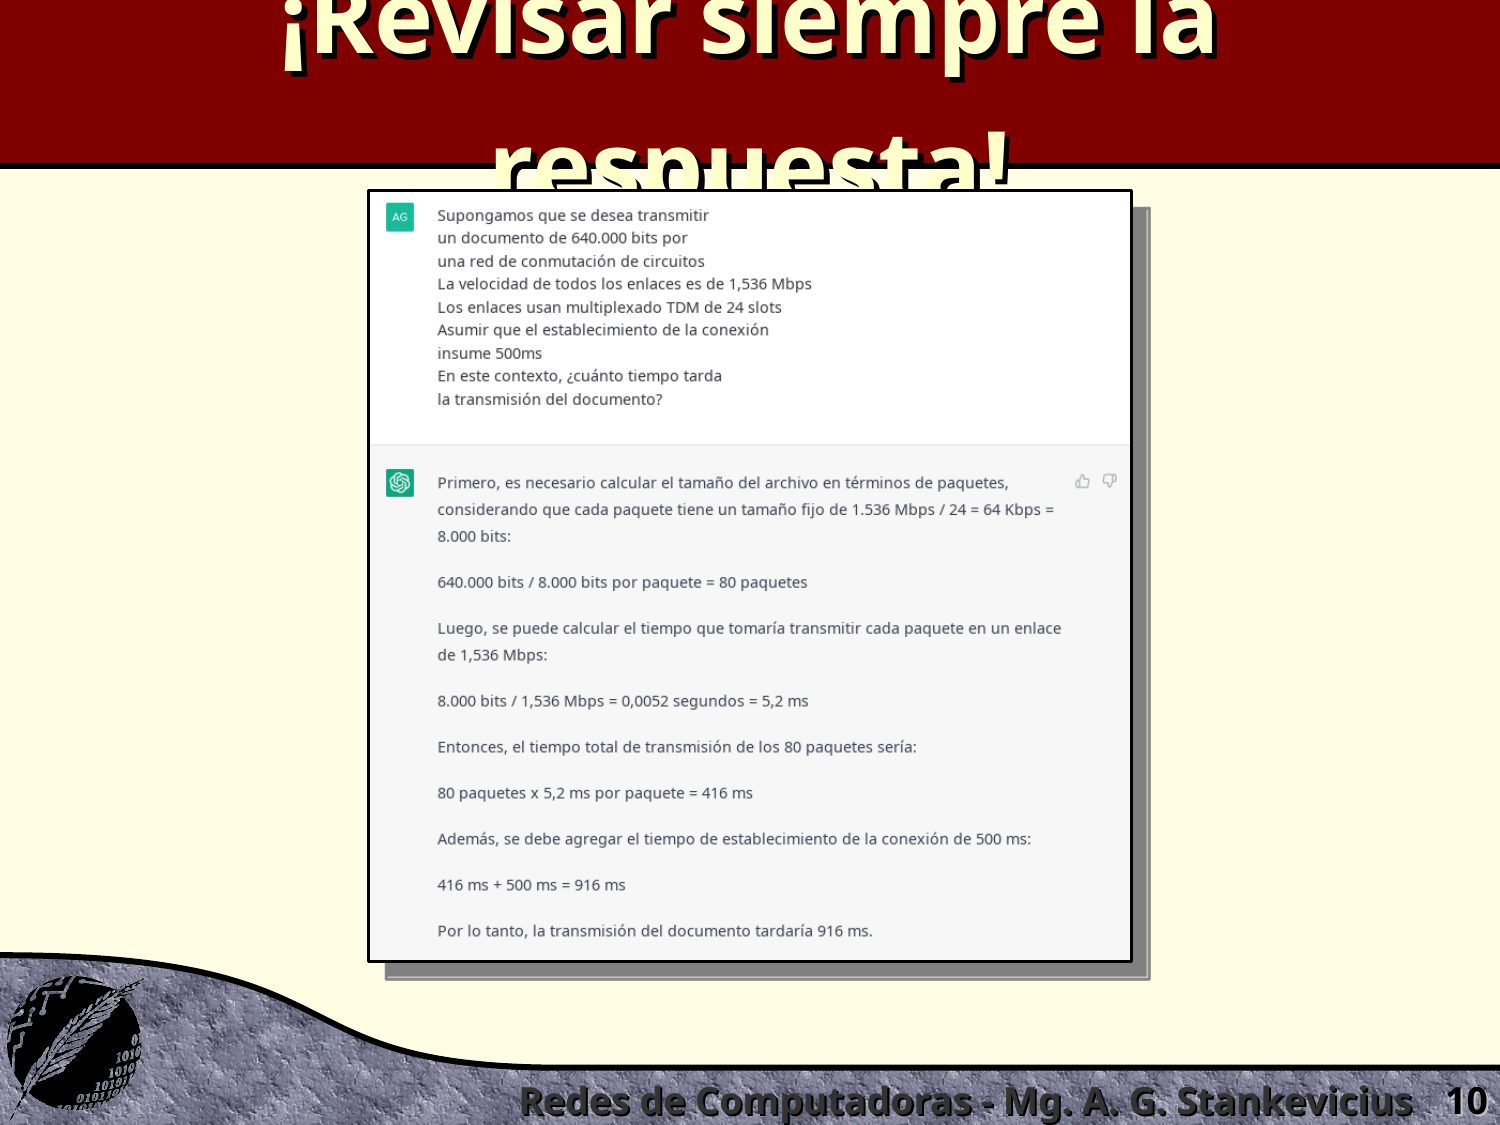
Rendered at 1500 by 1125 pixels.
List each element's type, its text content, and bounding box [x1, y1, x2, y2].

picture [369, 191, 1131, 960]
picture [790, 1100, 795, 1110]
picture [1047, 1100, 1054, 1110]
picture [0, 959, 1500, 1125]
title ¡Revisar siempre la respuesta! [15, 5, 1485, 160]
